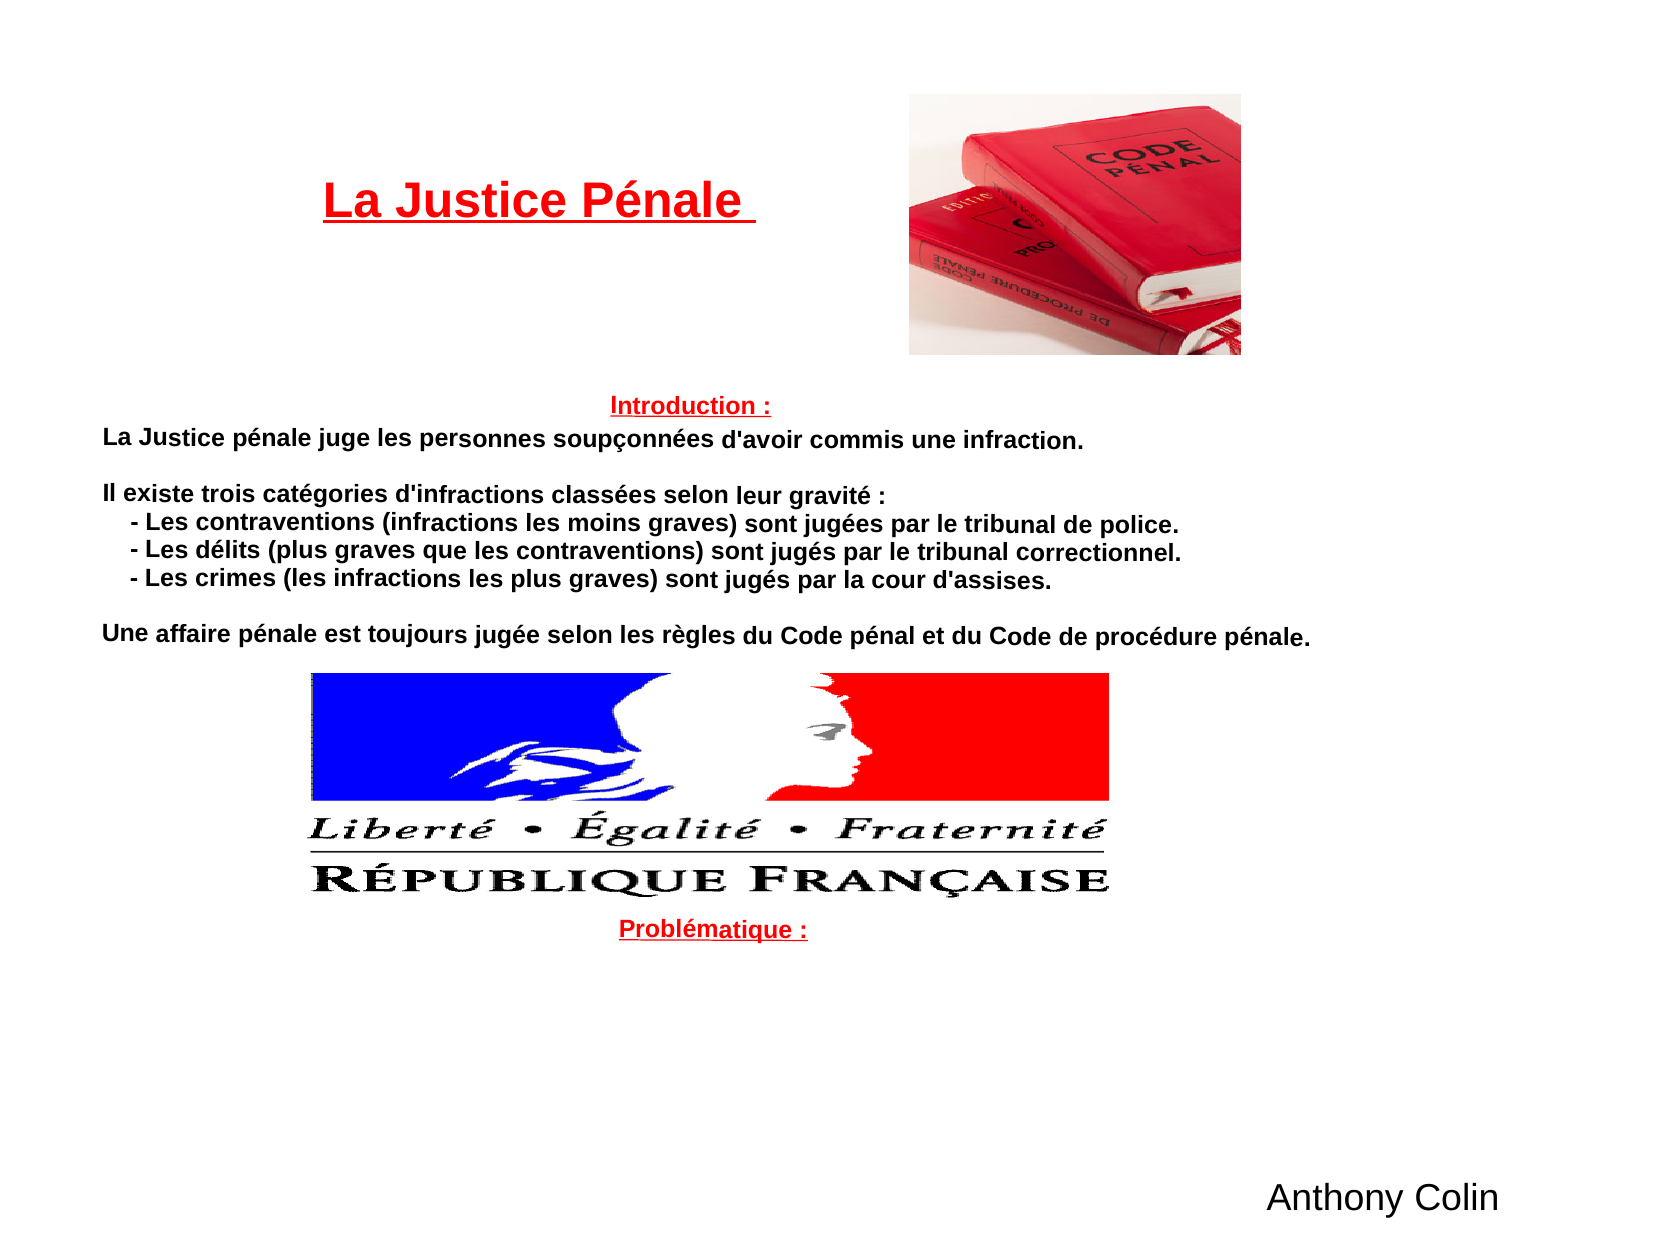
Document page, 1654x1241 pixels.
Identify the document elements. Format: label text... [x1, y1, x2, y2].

picture [909, 94, 1241, 355]
picture [307, 673, 1111, 898]
subtitle Introduction : La Justice pénale juge les personnes soupçonnées d'avoir commis une infraction. Il existe trois catégories d'infractions classées selon leur gravité : - Les contraventions (infractions les moins graves) sont jugées par le tribunal de police. - Les délits (plus graves que les contraventions) sont jugés par le tribunal correctionnel. - Les crimes (les infractions les plus graves) sont jugés par la cour d'assises. Une affaire pénale est toujours jugée selon les règles du Code pénal et du Code de procédure pénale. Problématique : [100, 372, 1611, 1093]
text_box Anthony Colin [1251, 1169, 1654, 1227]
title La Justice Pénale [165, 141, 886, 258]
